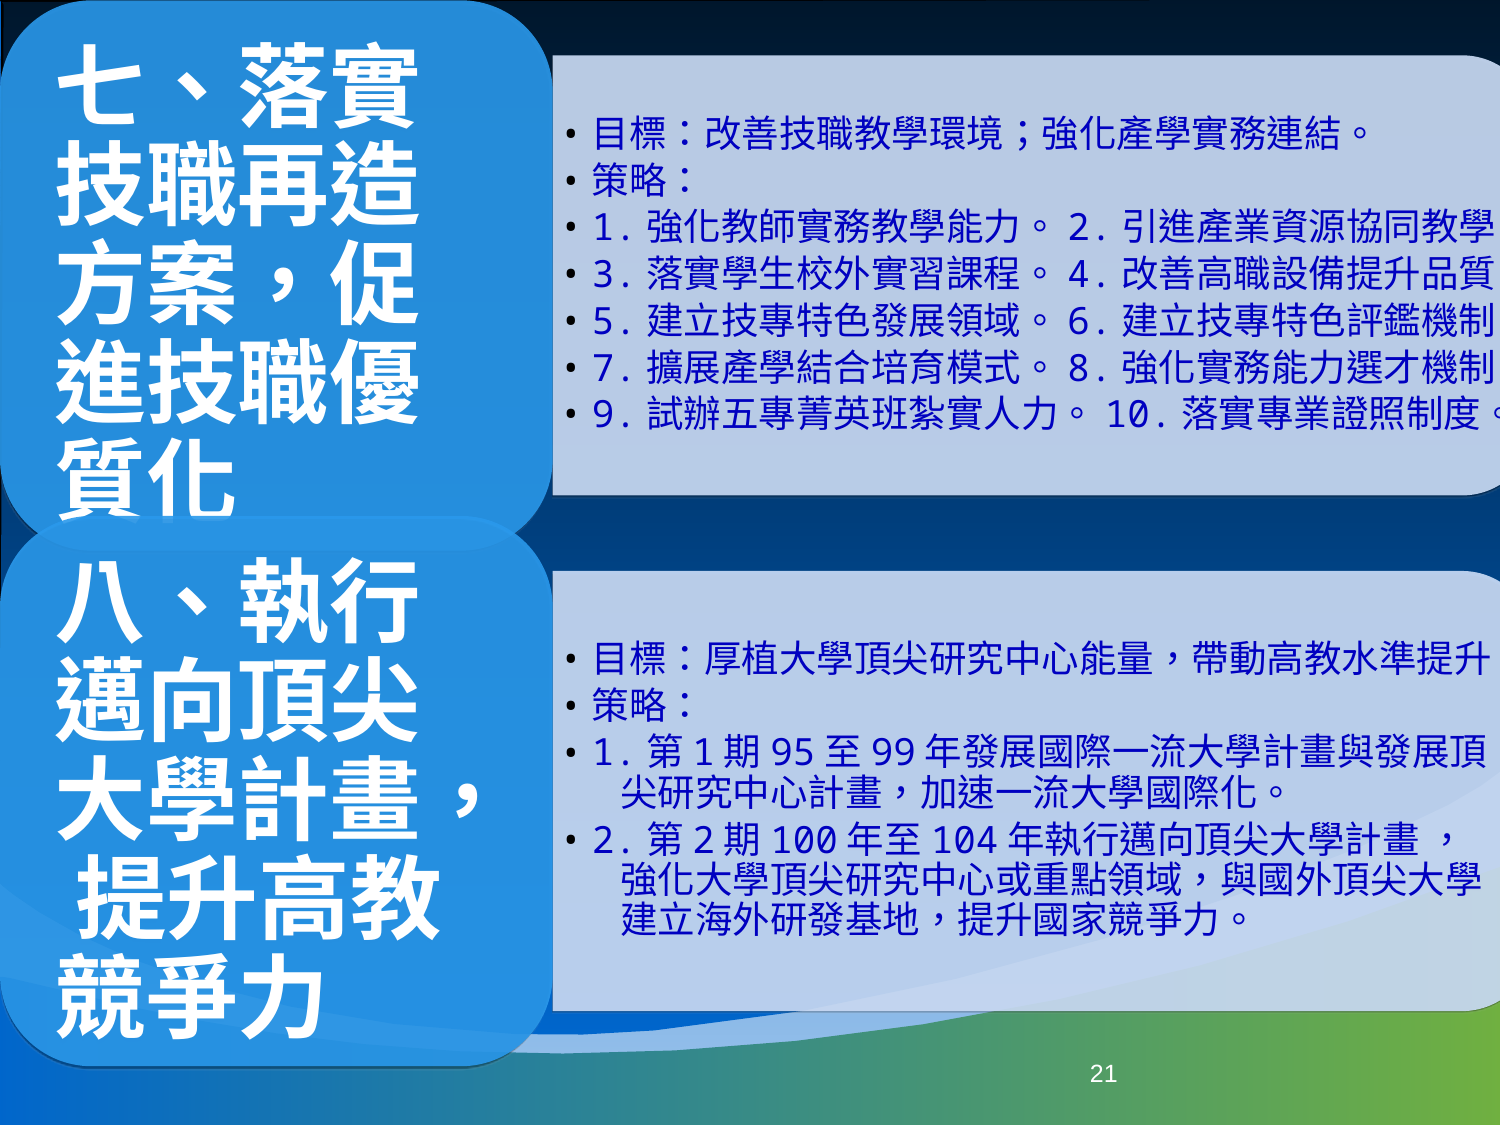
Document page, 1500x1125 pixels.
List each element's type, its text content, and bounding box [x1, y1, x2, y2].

text_box 七、落實技職再造方案，促進技職優質化 [0, 0, 553, 533]
text_box 21 [1074, 1042, 1426, 1103]
text_box 目標：改善技職教學環境；強化產學實務連結。 策略： 1.強化教師實務教學能力。2.引進產業資源協同教學。 3.落實學生校外實習課程。4.改善高職設備提升品質。 5.建立技專特色發展領域。6.建立技專特色評鑑機制。 7.擴展產學結合培育模式。8.強化實務能力選才機制。 9.試辦五專菁英班紮實人力。10.落實專業證照制度。 [552, 55, 1500, 496]
text_box 八、執行邁向頂尖大學計畫， 提升高教競爭力 [0, 515, 553, 1067]
text_box 目標：厚植大學頂尖研究中心能量，帶動高教水準提升。 策略： 1.第1期95至99年發展國際一流大學計畫與發展頂尖研究中心計畫，加速一流大學國際化。 2.第2期100年至104年執行邁向頂尖大學計畫 ，強化大學頂尖研究中心或重點領域，與國外頂尖大學建立海外研發基地，提升國家競爭力。 [552, 570, 1500, 1012]
